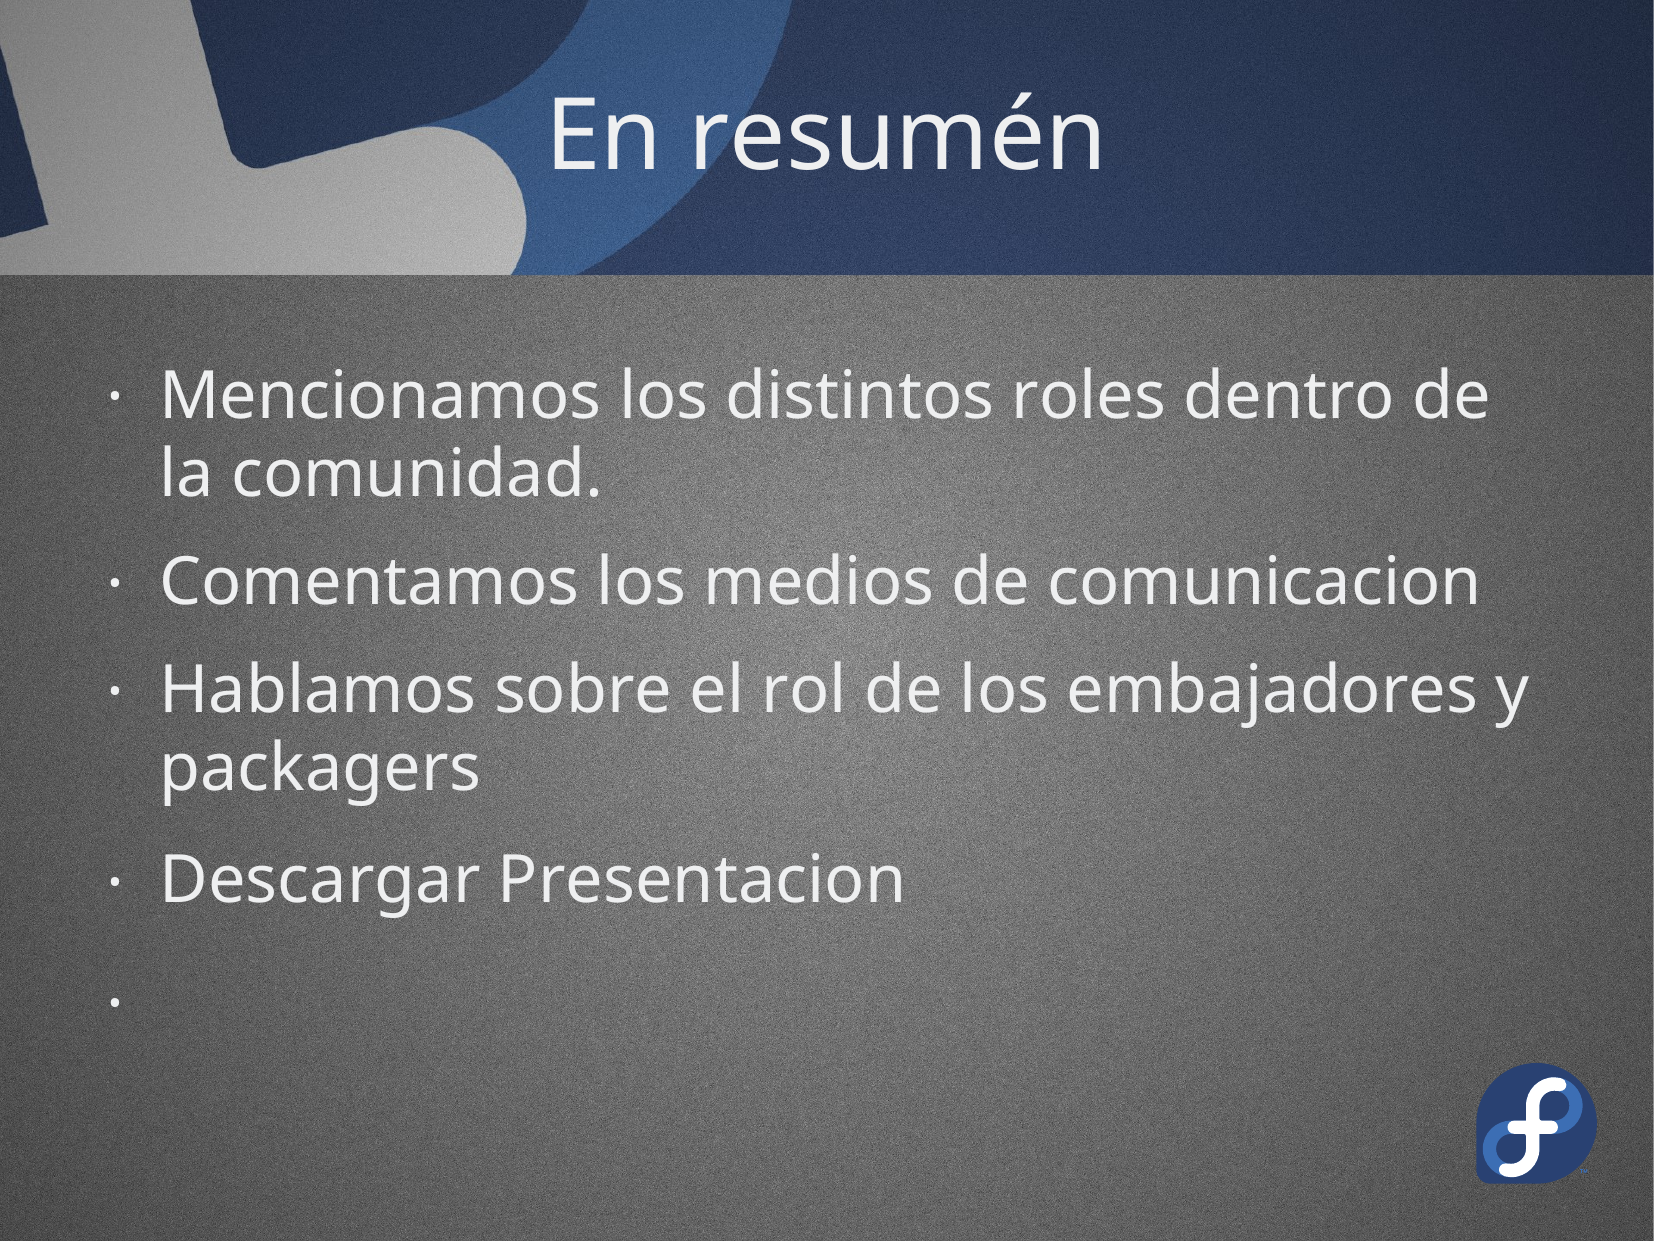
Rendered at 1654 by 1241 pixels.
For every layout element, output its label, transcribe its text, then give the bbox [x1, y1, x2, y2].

text_box Mencionamos los distintos roles dentro de la comunidad. Comentamos los medios de comunicacion Hablamos sobre el rol de los embajadores y packagers Descargar Presentacion [88, 354, 1565, 1064]
text_box En resumén [88, 29, 1565, 237]
picture [0, 0, 1654, 1241]
